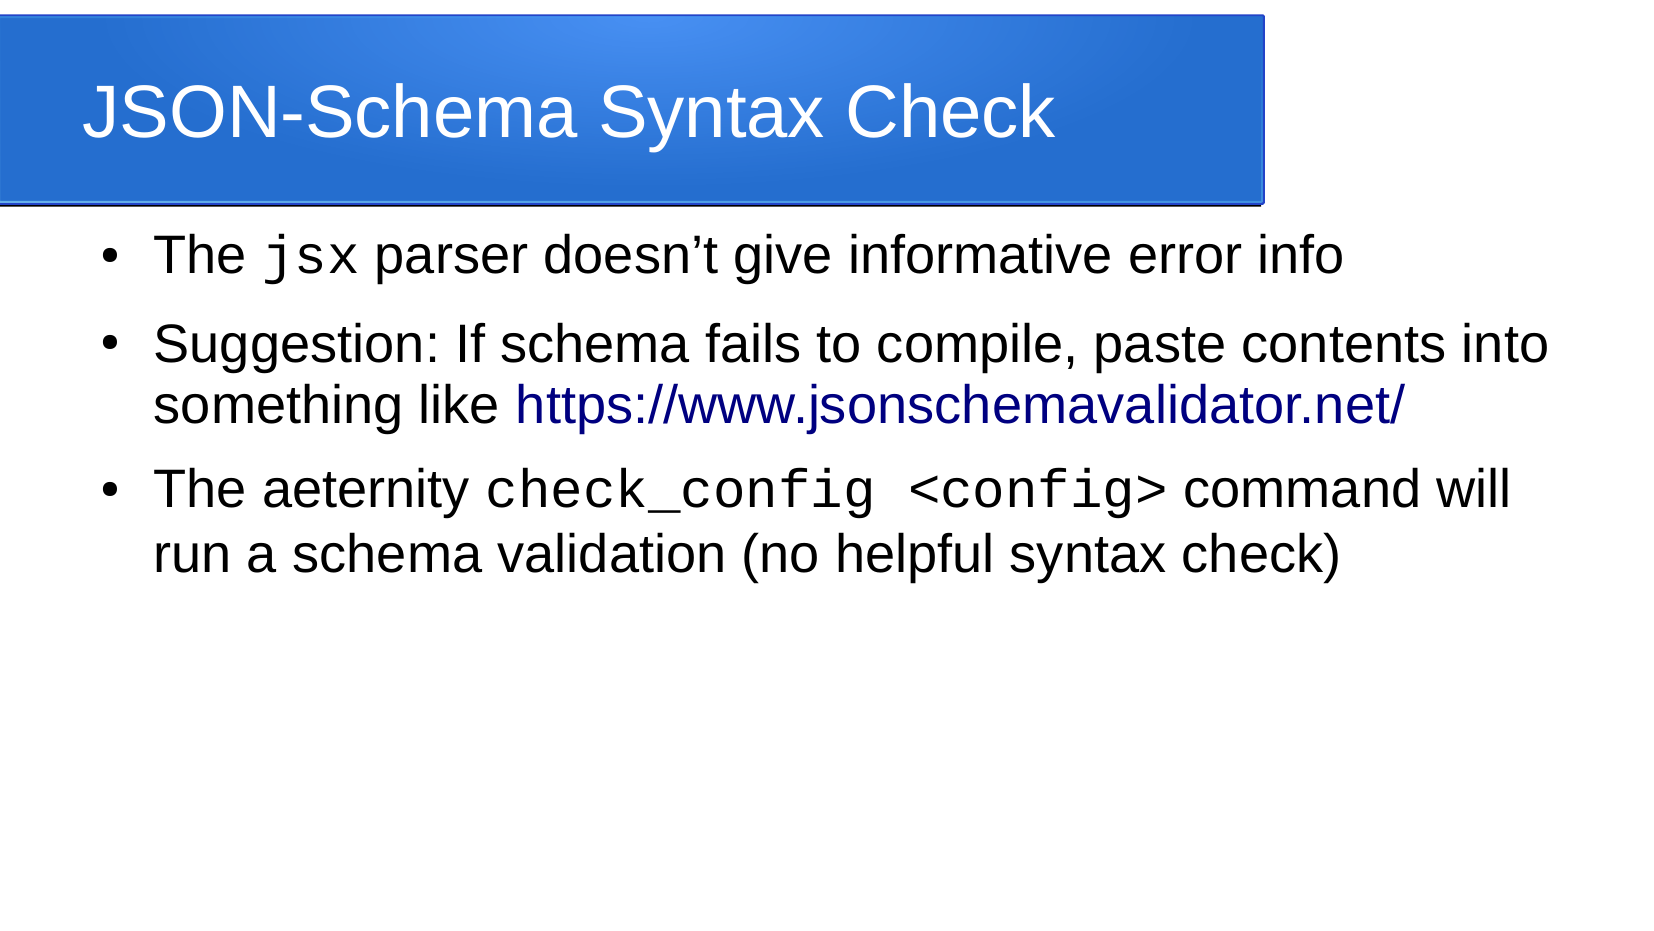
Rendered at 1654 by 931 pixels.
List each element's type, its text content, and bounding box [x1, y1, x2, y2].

title JSON-Schema Syntax Check [82, 35, 1235, 189]
list The jsx parser doesn’t give informative error info Suggestion: If schema fails to compile, paste contents into something like https://www.jsonschemavalidator.net/ The aeternity check_config <config> command will run a schema validation (no helpful syntax check) [82, 224, 1571, 764]
